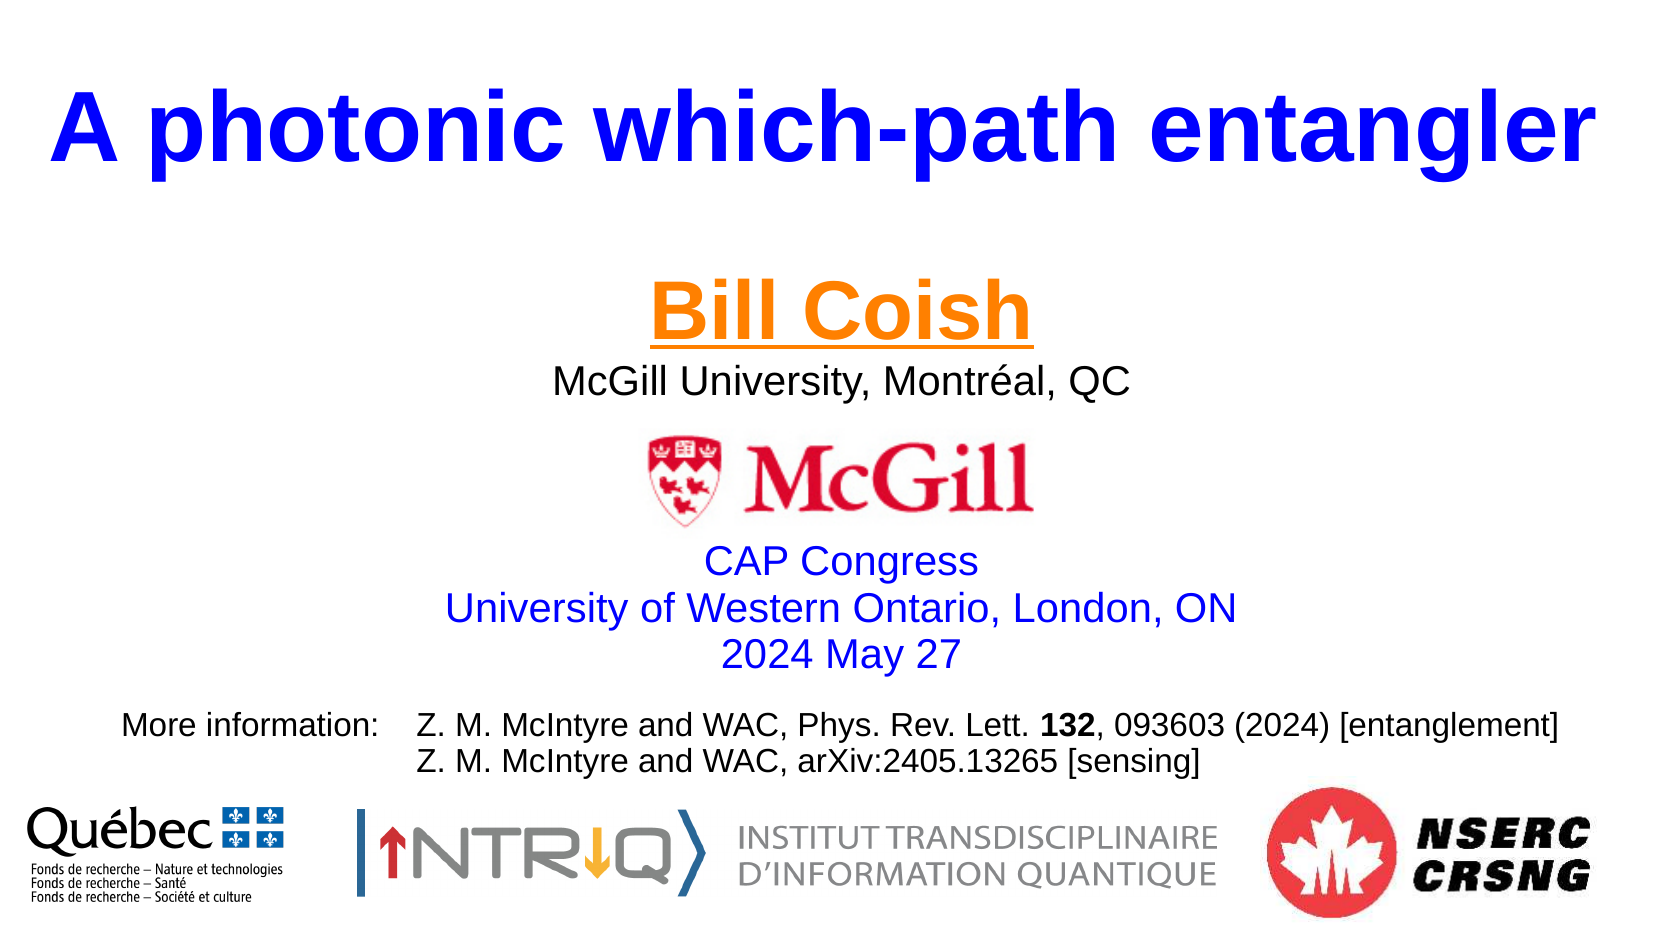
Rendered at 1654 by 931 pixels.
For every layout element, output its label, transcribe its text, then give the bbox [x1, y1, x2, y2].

text_box More information: Z. M. McIntyre and WAC, Phys. Rev. Lett. 132, 093603 (2024) [entanglement] Z. M. McIntyre and WAC, arXiv:2405.13265 [sensing] [106, 698, 1637, 872]
picture [357, 872, 1217, 897]
picture [626, 415, 1063, 530]
picture [1260, 872, 1608, 931]
title A photonic which-path entangler [8, 0, 1640, 253]
text_box Bill Coish McGill University, Montréal, QC [252, 220, 1432, 449]
picture [22, 799, 289, 907]
text_box CAP Congress University of Western Ontario, London, ON 2024 May 27 [354, 530, 1329, 698]
